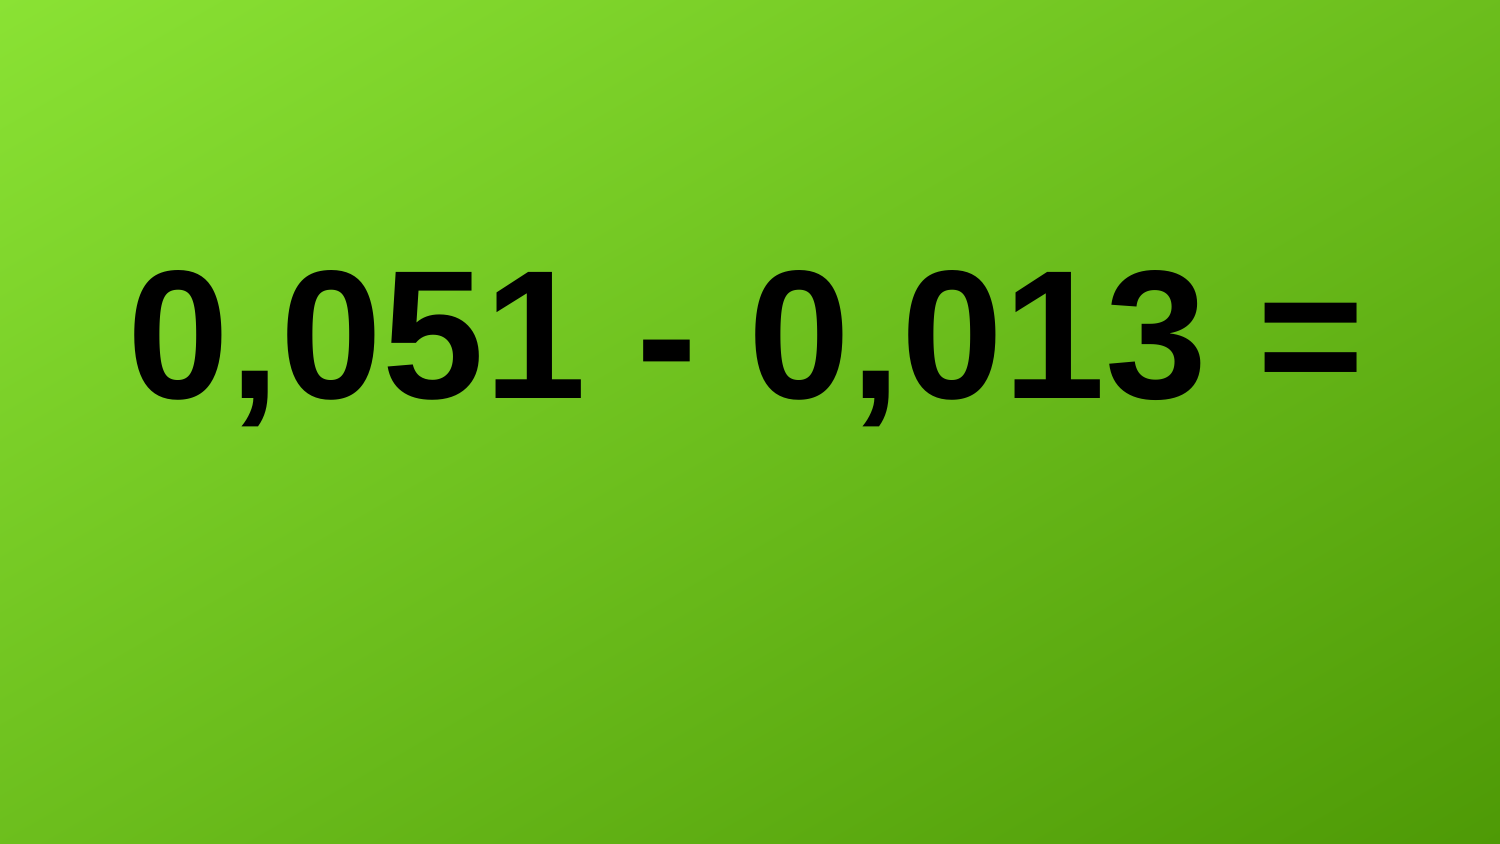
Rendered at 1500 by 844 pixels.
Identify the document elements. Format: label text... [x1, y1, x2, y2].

title 0,051 - 0,013 = [112, 259, 1388, 450]
